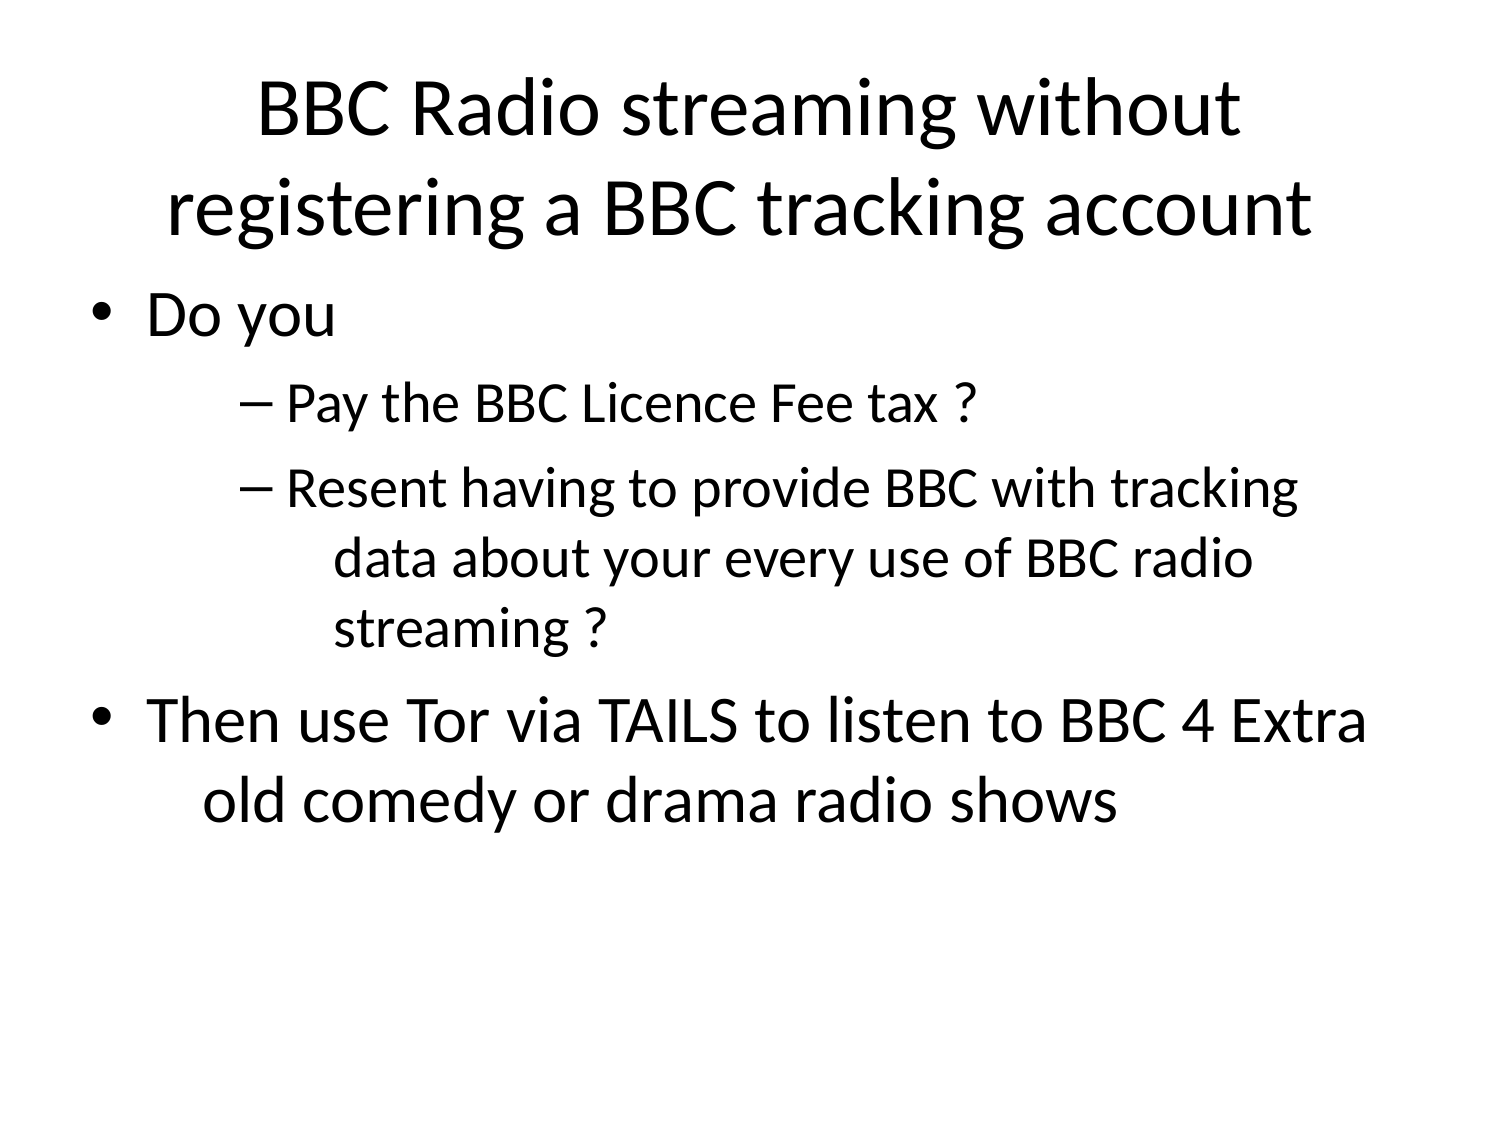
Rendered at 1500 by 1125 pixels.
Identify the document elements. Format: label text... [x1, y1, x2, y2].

title BBC Radio streaming without registering a BBC tracking account [75, 45, 1426, 233]
list Do you Pay the BBC Licence Fee tax ? Resent having to provide BBC with tracking data about your every use of BBC radio streaming ? Then use Tor via TAILS to listen to BBC 4 Extra old comedy or drama radio shows [75, 262, 1426, 1005]
